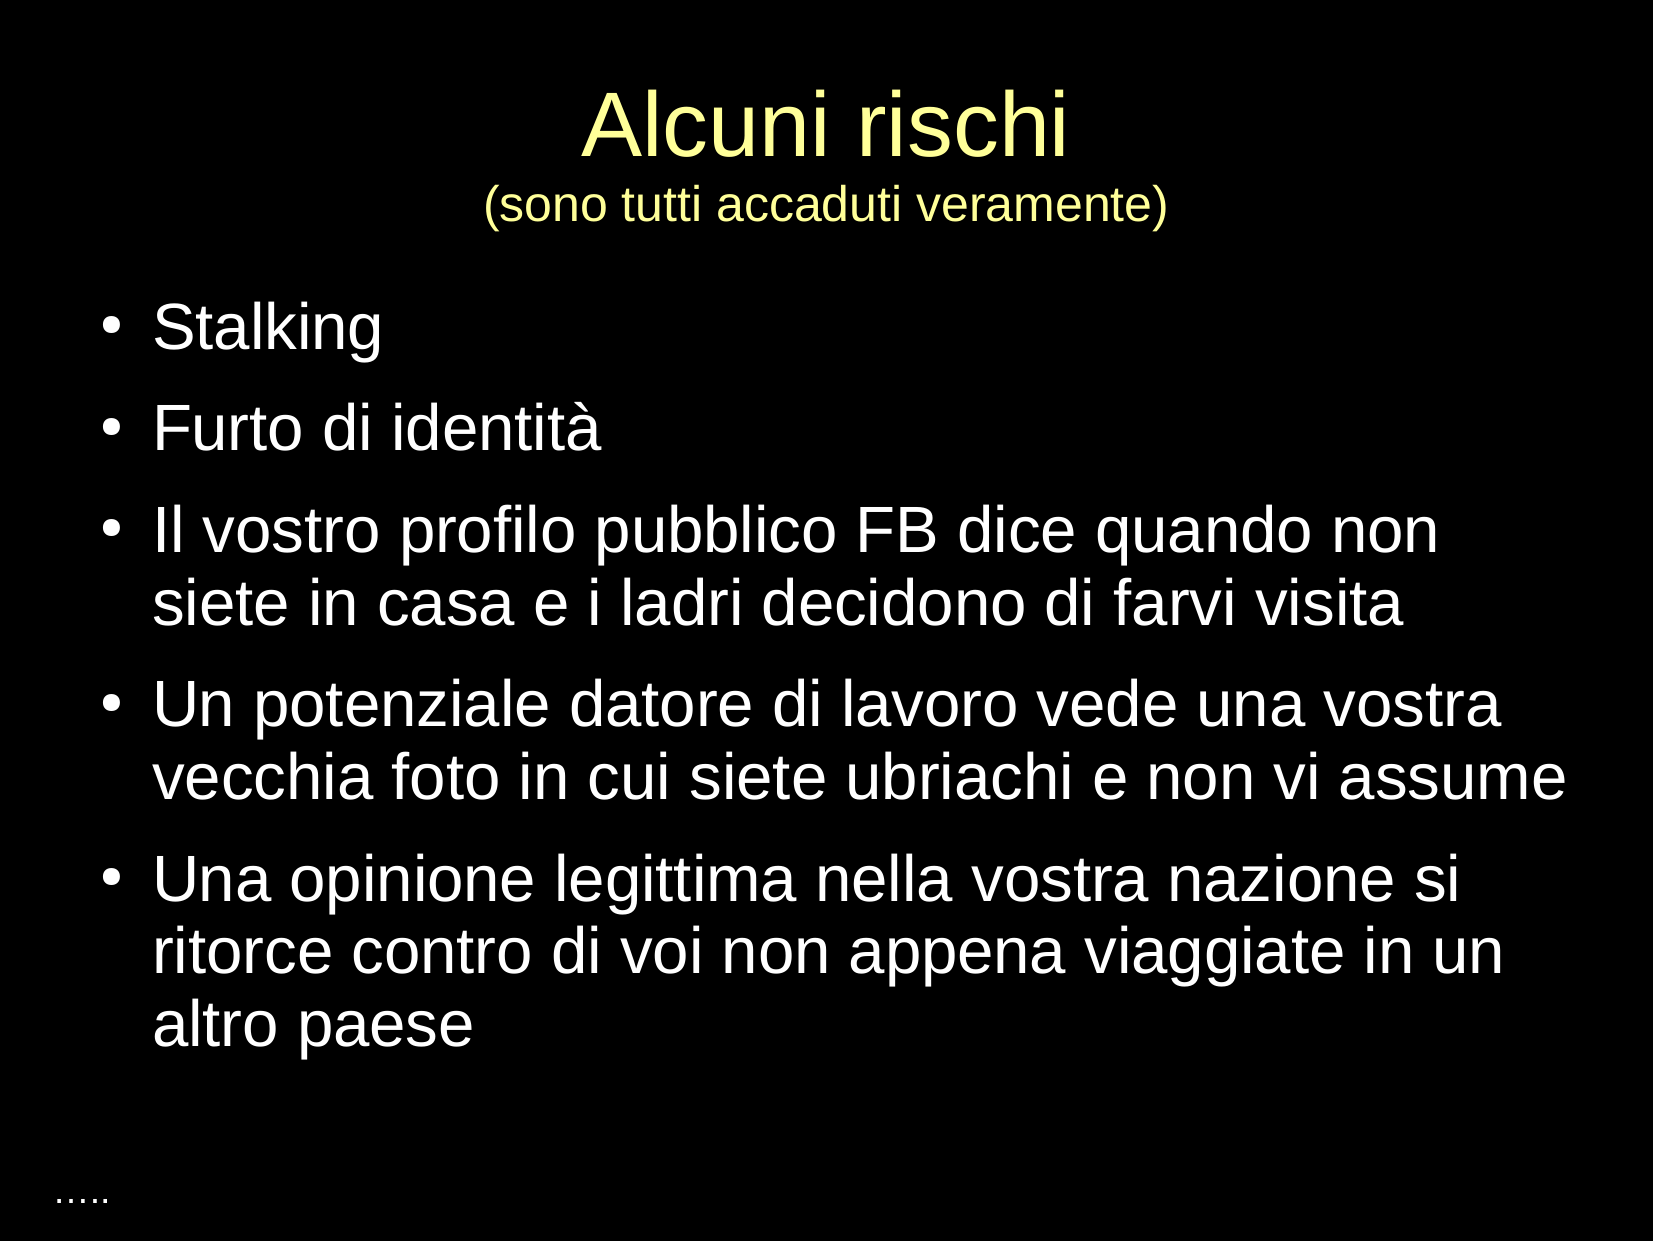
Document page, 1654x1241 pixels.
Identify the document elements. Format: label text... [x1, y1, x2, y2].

text_box ….. [37, 1162, 226, 1220]
list Stalking Furto di identità Il vostro profilo pubblico FB dice quando non siete in casa e i ladri decidono di farvi visita Un potenziale datore di lavoro vede una vostra vecchia foto in cui siete ubriachi e non vi assume Una opinione legittima nella vostra nazione si ritorce contro di voi non appena viaggiate in un altro paese [82, 290, 1571, 1126]
title Alcuni rischi (sono tutti accaduti veramente) [82, 49, 1571, 257]
